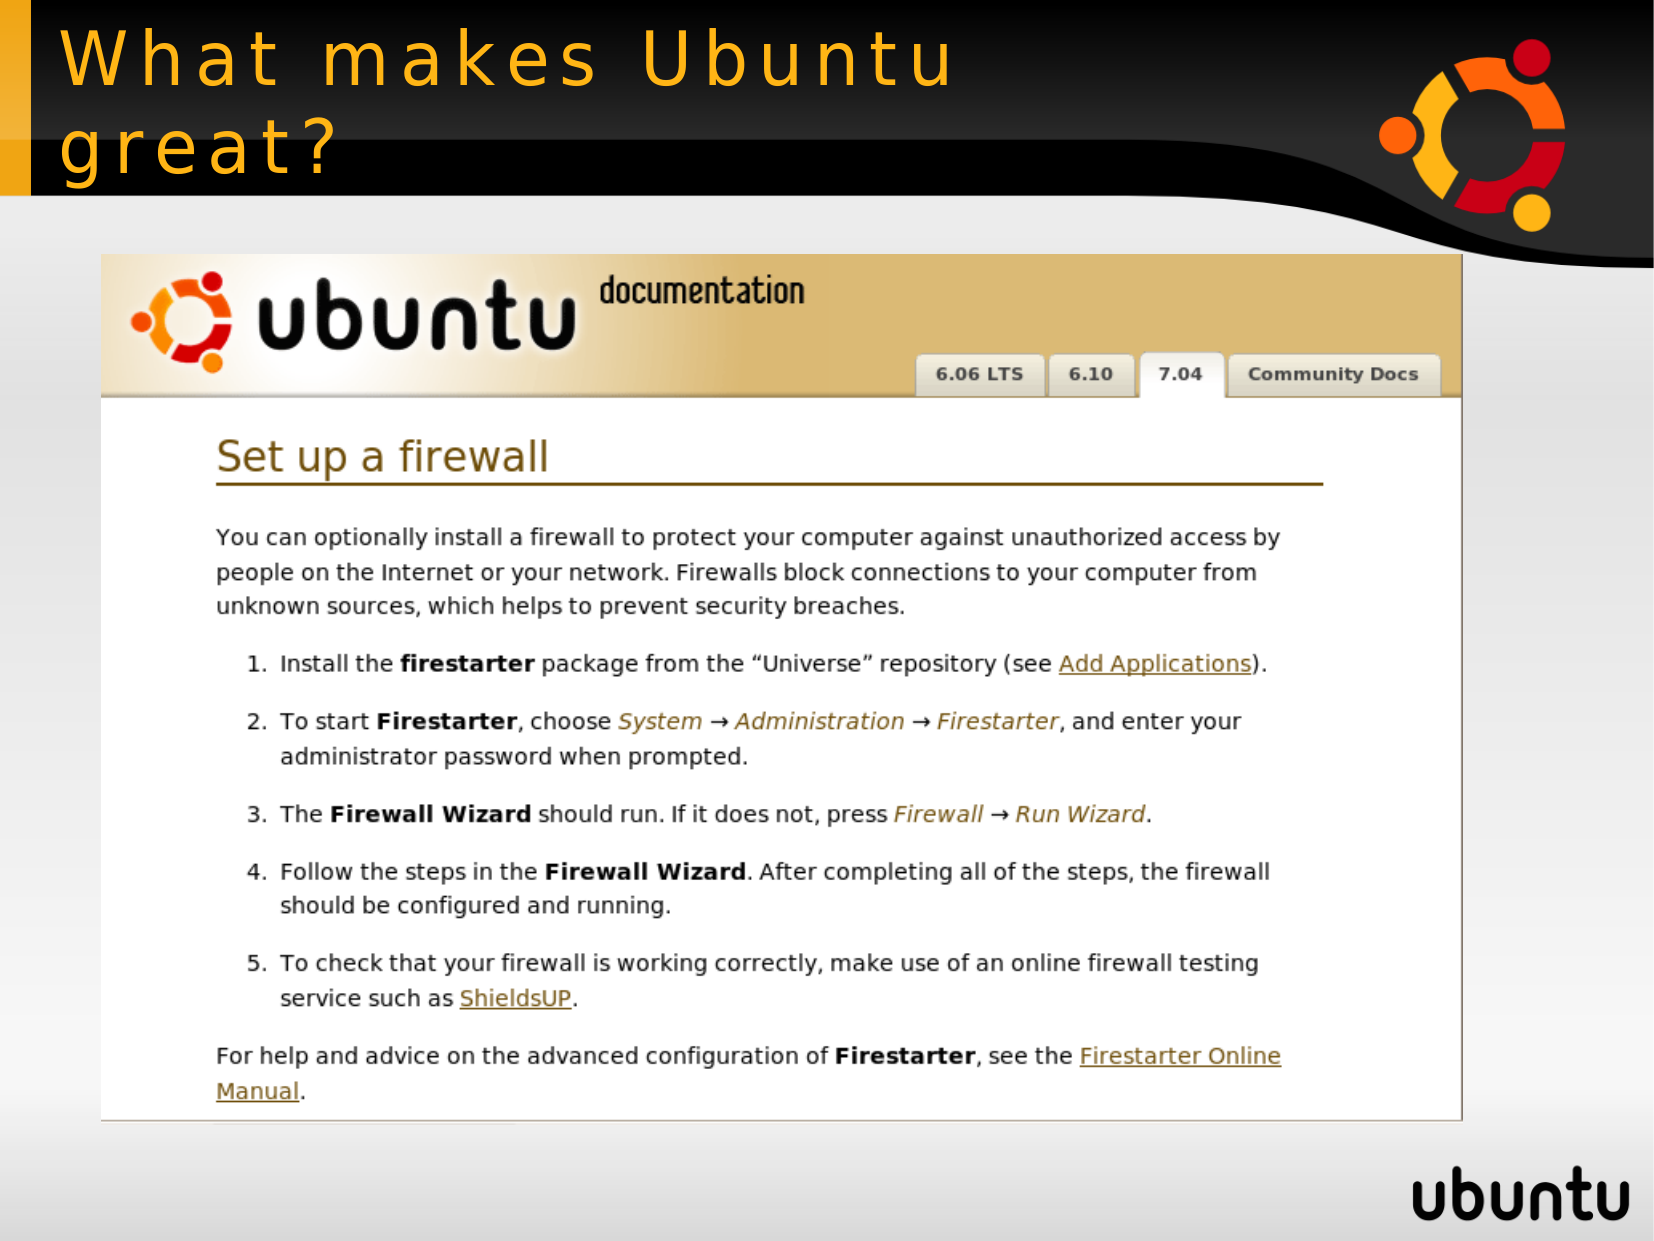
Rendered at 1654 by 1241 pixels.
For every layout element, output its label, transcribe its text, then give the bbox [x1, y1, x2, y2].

picture [0, 0, 1654, 1241]
title What makes Ubuntu great? [59, 36, 1270, 171]
